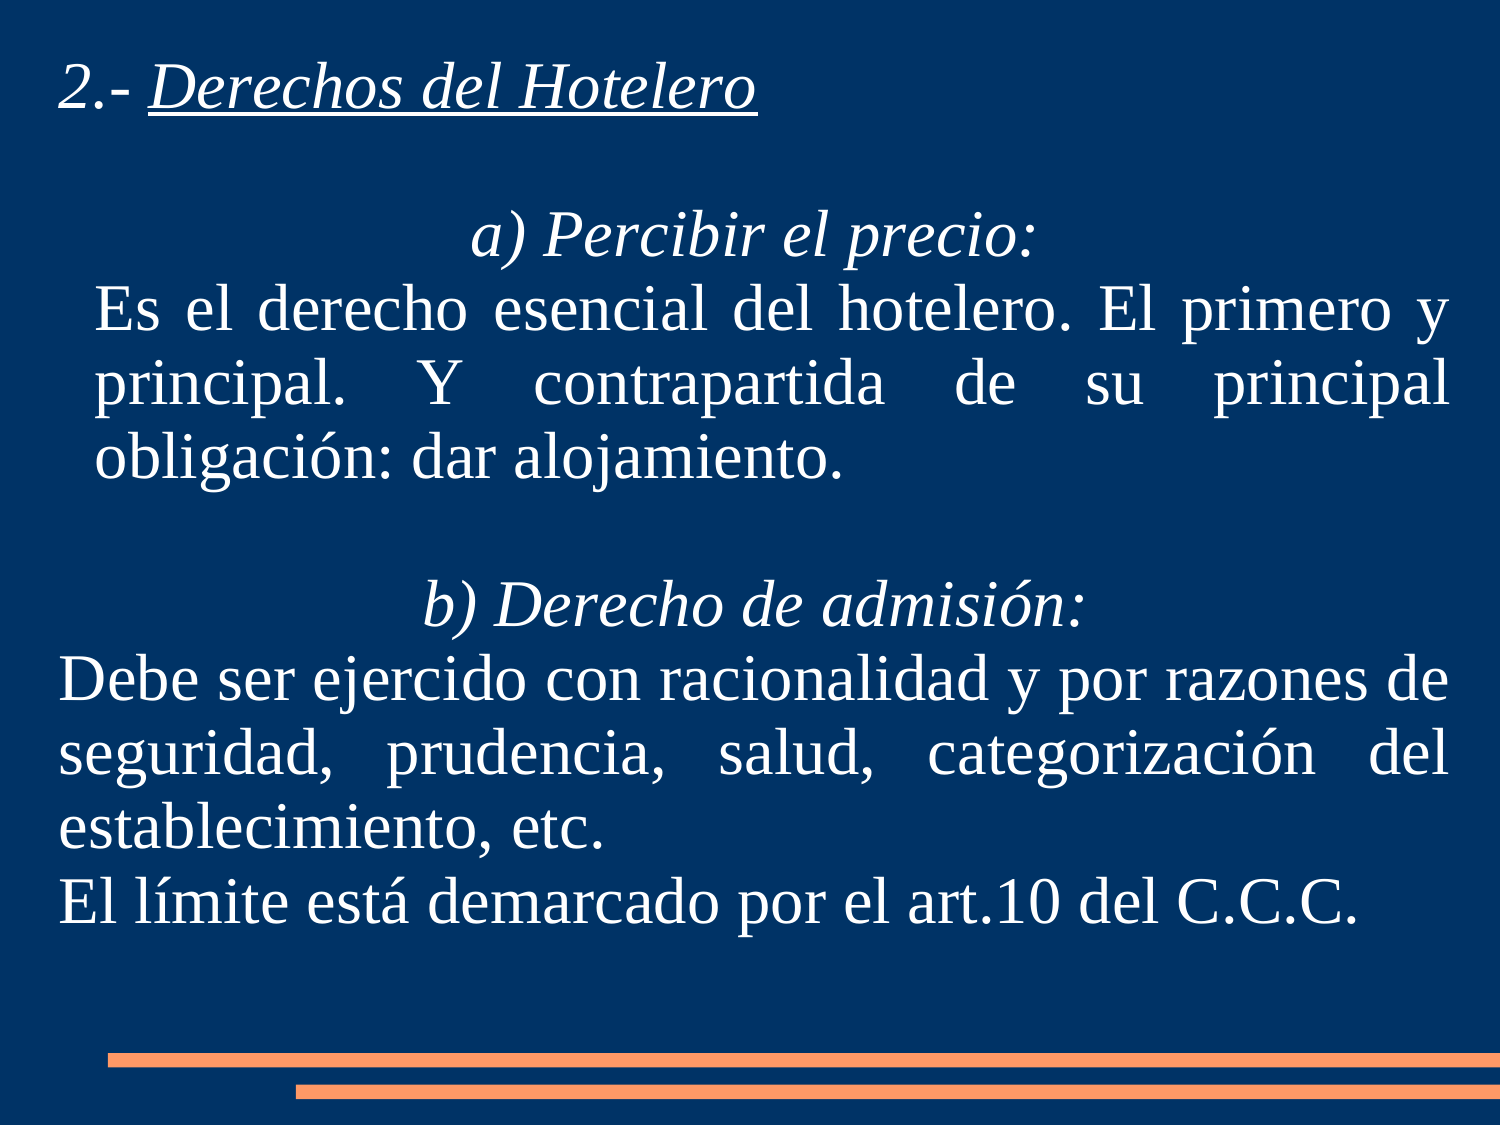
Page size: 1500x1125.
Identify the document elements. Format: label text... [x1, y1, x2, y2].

subtitle 2.- Derechos del Hotelero a) Percibir el precio: Es el derecho esencial del hotelero. El primero y principal. Y contrapartida de su principal obligación: dar alojamiento. b) Derecho de admisión: Debe ser ejercido con racionalidad y por razones de seguridad, prudencia, salud, categorización del establecimiento, etc. El límite está demarcado por el art.10 del C.C.C. [59, 41, 1453, 945]
